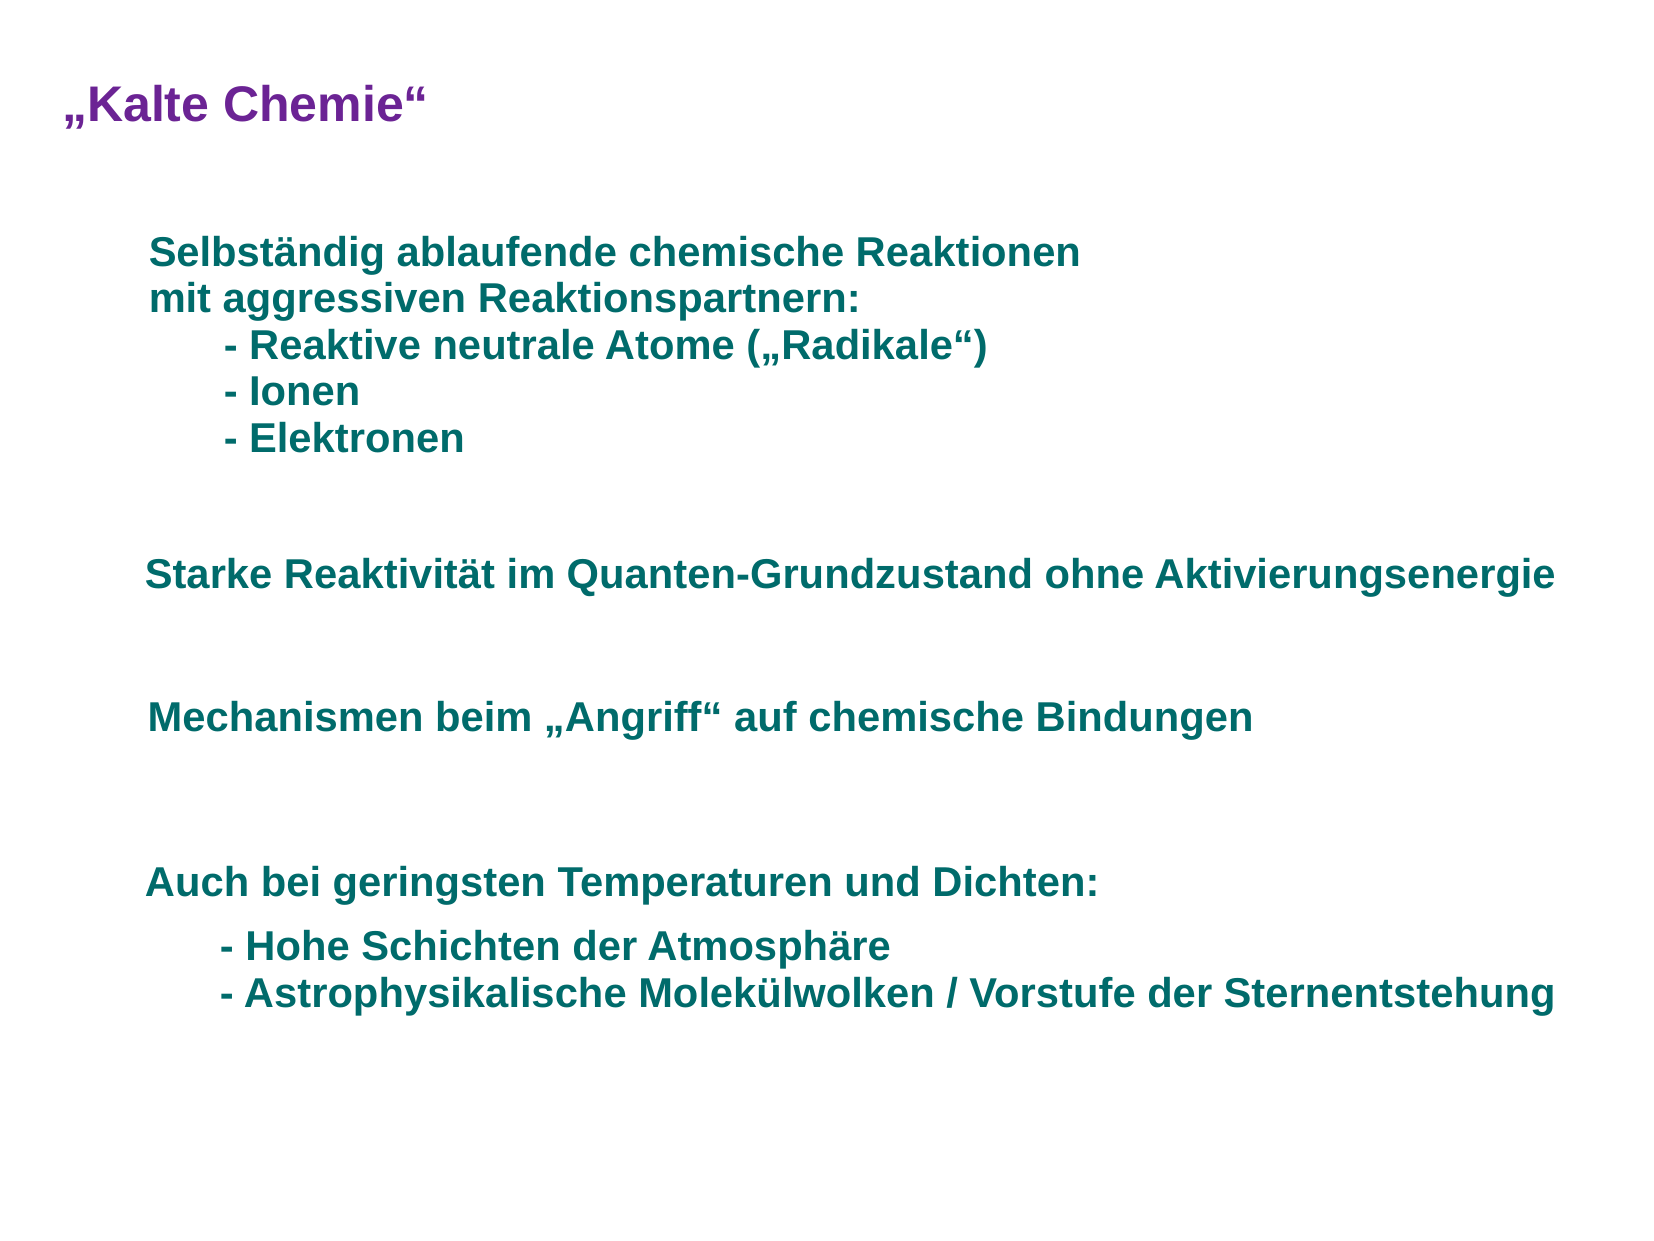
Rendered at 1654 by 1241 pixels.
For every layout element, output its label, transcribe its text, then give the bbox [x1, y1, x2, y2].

text_box Auch bei geringsten Temperaturen und Dichten: - Hohe Schichten der Atmosphäre - Astrophysikalische Molekülwolken / Vorstufe der Sternentstehung [127, 848, 1595, 1062]
text_box „Kalte Chemie“ [44, 65, 447, 142]
text_box Selbständig ablaufende chemische Reaktionen mit aggressiven Reaktionspartnern: - Reaktive neutrale Atome („Radikale“) - Ionen - Elektronen [131, 218, 1100, 472]
text_box Starke Reaktivität im Quanten-Grundzustand ohne Aktivierungsenergie [126, 540, 1574, 621]
text_box Mechanismen beim „Angriff“ auf chemische Bindungen [129, 683, 1495, 765]
